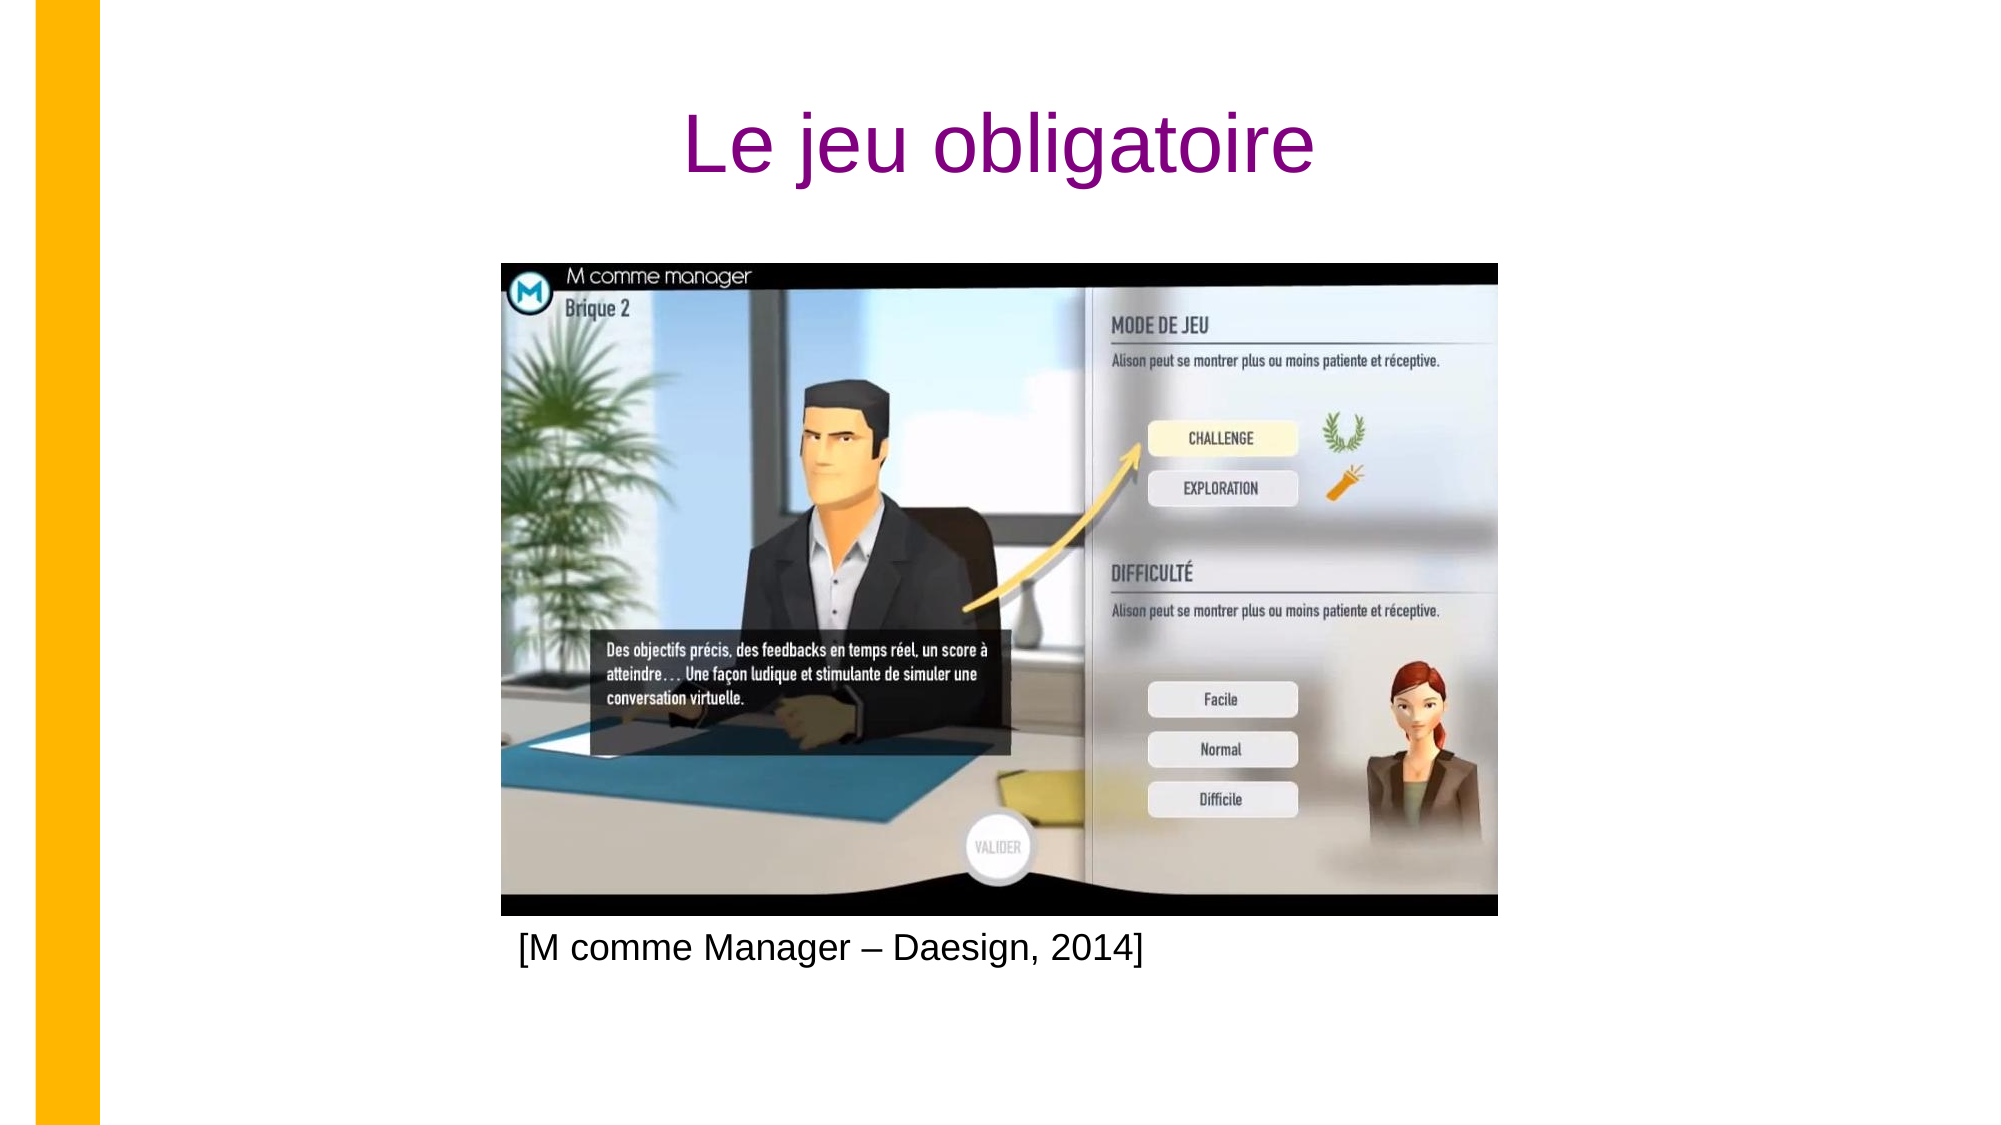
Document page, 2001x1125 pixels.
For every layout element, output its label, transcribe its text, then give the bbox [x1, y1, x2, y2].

picture [501, 263, 1498, 916]
title Le jeu obligatoire [99, 44, 1900, 233]
text_box [M comme Manager – Daesign, 2014] [503, 919, 1171, 1019]
